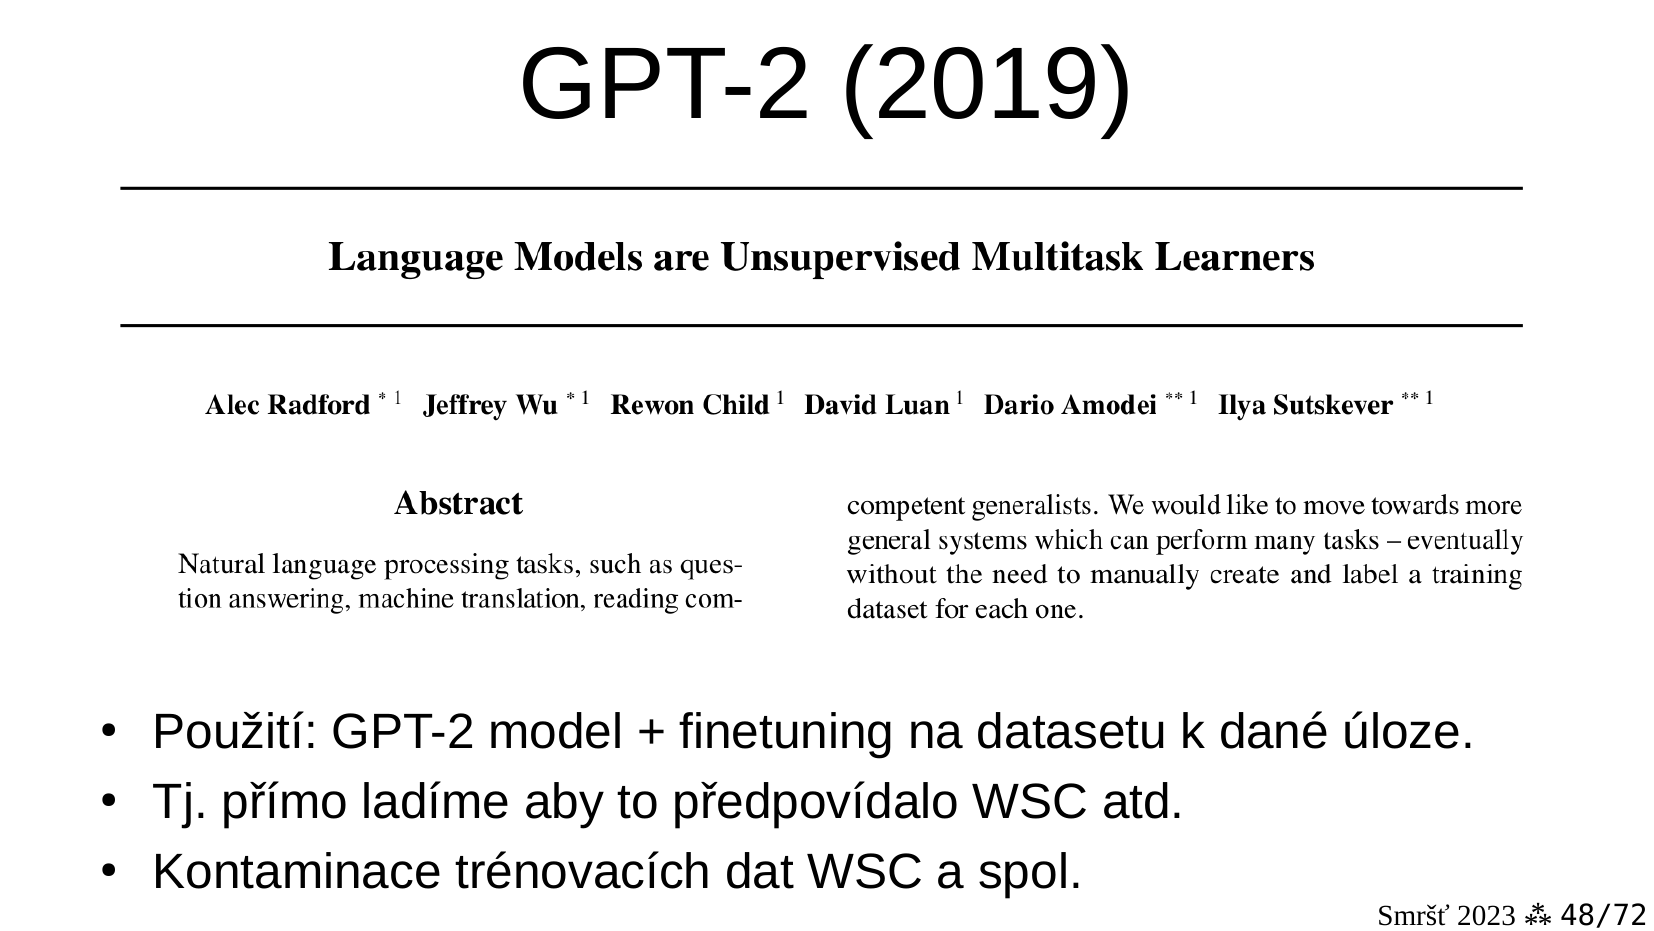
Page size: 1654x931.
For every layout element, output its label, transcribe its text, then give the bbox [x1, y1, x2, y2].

title GPT-2 (2019) [82, 26, 1571, 141]
picture [75, 138, 1576, 622]
list Použití: GPT-2 model + finetuning na datasetu k dané úloze. Tj. přímo ladíme aby to předpovídalo WSC atd. Kontaminace trénovacích dat WSC a spol. [82, 265, 1571, 906]
